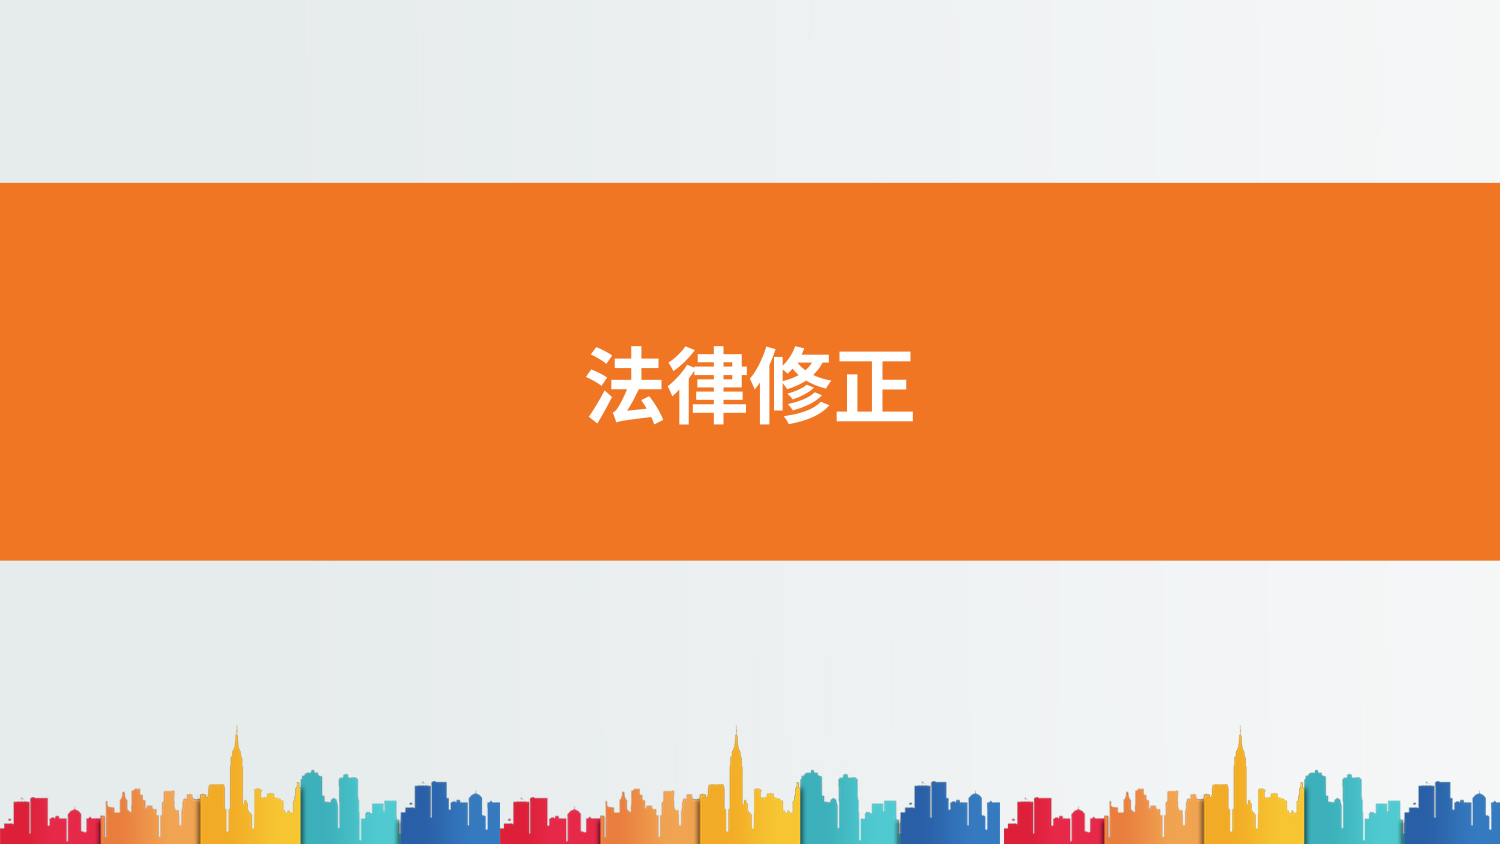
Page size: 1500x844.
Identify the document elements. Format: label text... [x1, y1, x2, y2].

picture [0, 0, 1500, 182]
text_box [0, 182, 1500, 561]
picture [0, 561, 1500, 844]
text_box 法律修正 [371, 339, 1128, 429]
